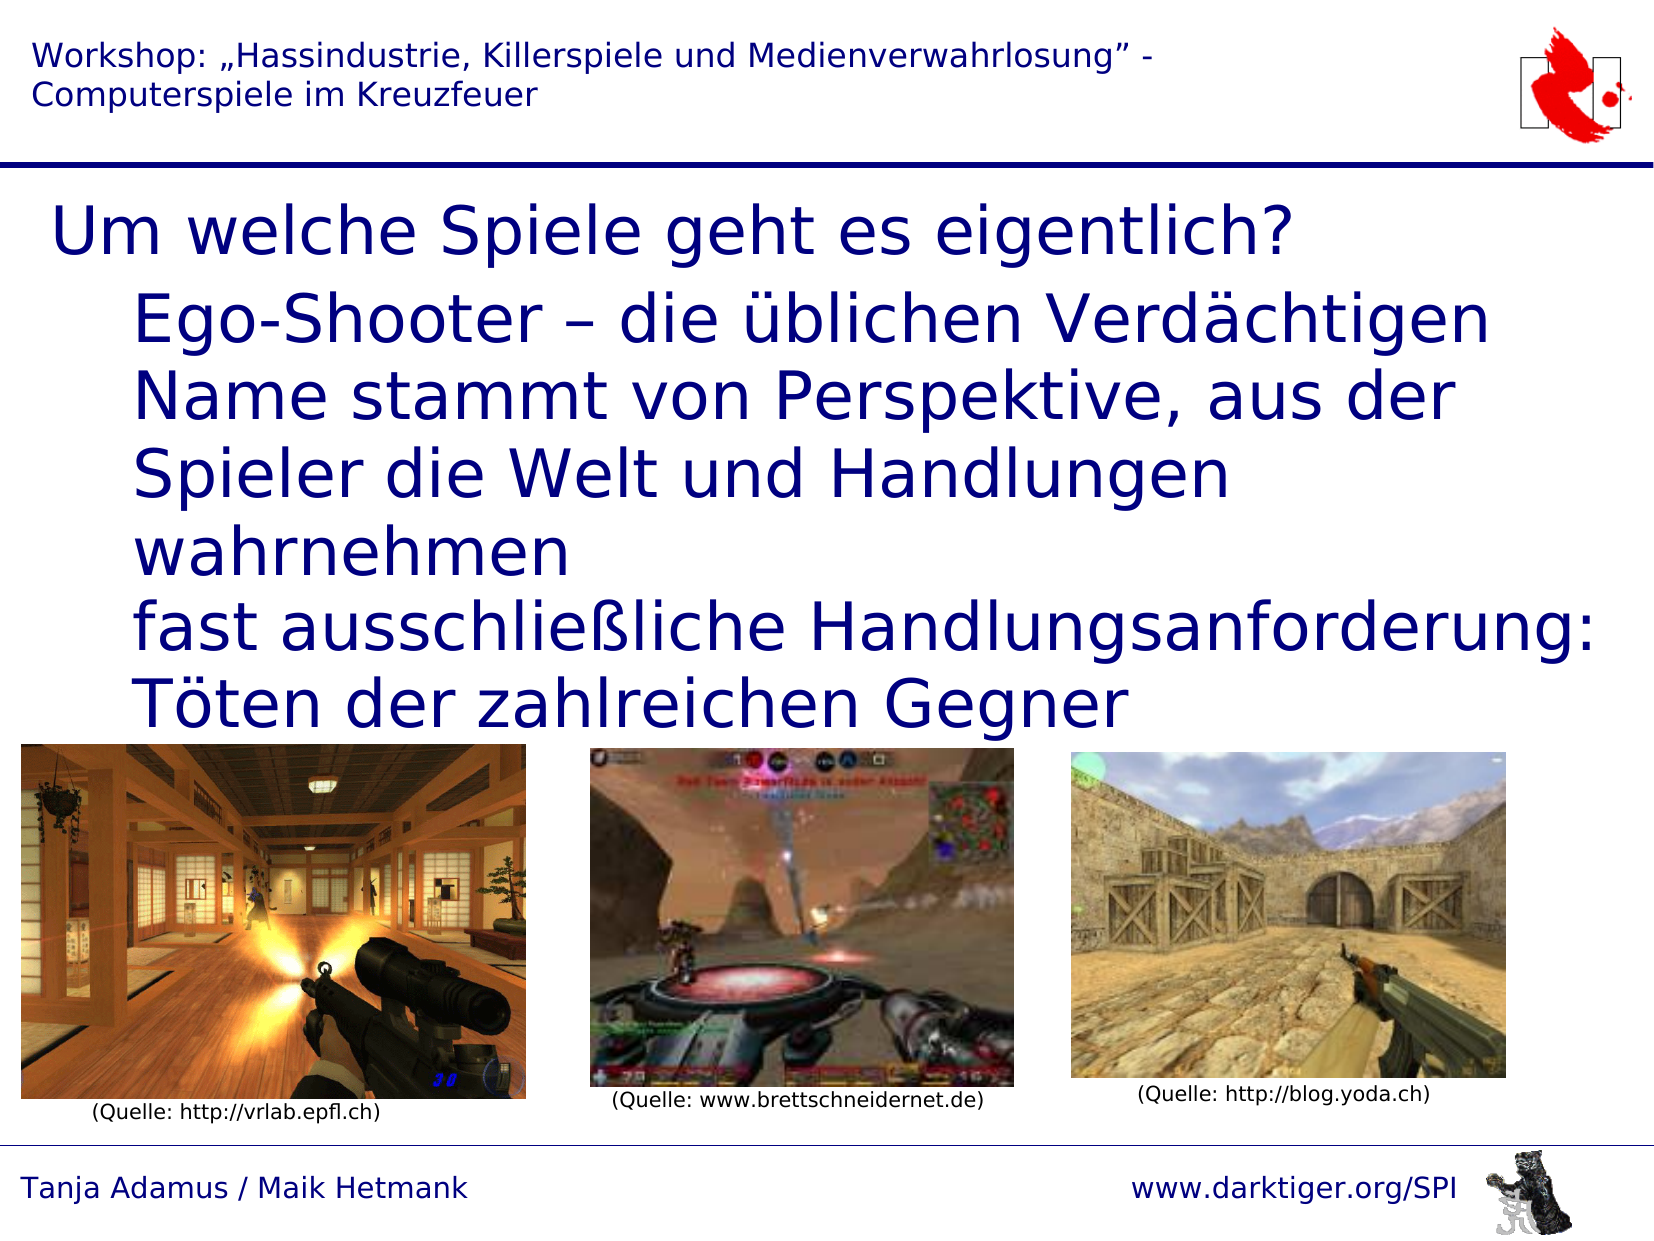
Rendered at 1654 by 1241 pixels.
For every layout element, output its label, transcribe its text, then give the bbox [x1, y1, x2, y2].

text_box Workshop: „Hassindustrie, Killerspiele und Medienverwahrlosung” - Computerspiele im Kreuzfeuer [16, 29, 1418, 178]
text_box (Quelle: www.brettschneidernet.de) [596, 1080, 1000, 1120]
text_box fast ausschließliche Handlungsanforderung: Töten der zahlreichen Gegner [118, 580, 1625, 752]
text_box Um welche Spiele geht es eigentlich? [35, 184, 1565, 278]
picture [1071, 752, 1506, 1078]
text_box (Quelle: http://vrlab.epfl.ch) [76, 1092, 396, 1132]
text_box Ego-Shooter – die üblichen Verdächtigen [118, 273, 1625, 350]
picture [590, 748, 1014, 1087]
picture [1503, 16, 1632, 148]
text_box (Quelle: http://blog.yoda.ch) [1122, 1074, 1446, 1114]
picture [1486, 1150, 1572, 1235]
picture [21, 744, 526, 1099]
text_box Name stammt von Perspektive, aus der Spieler die Welt und Handlungen wahrnehmen [118, 350, 1625, 580]
